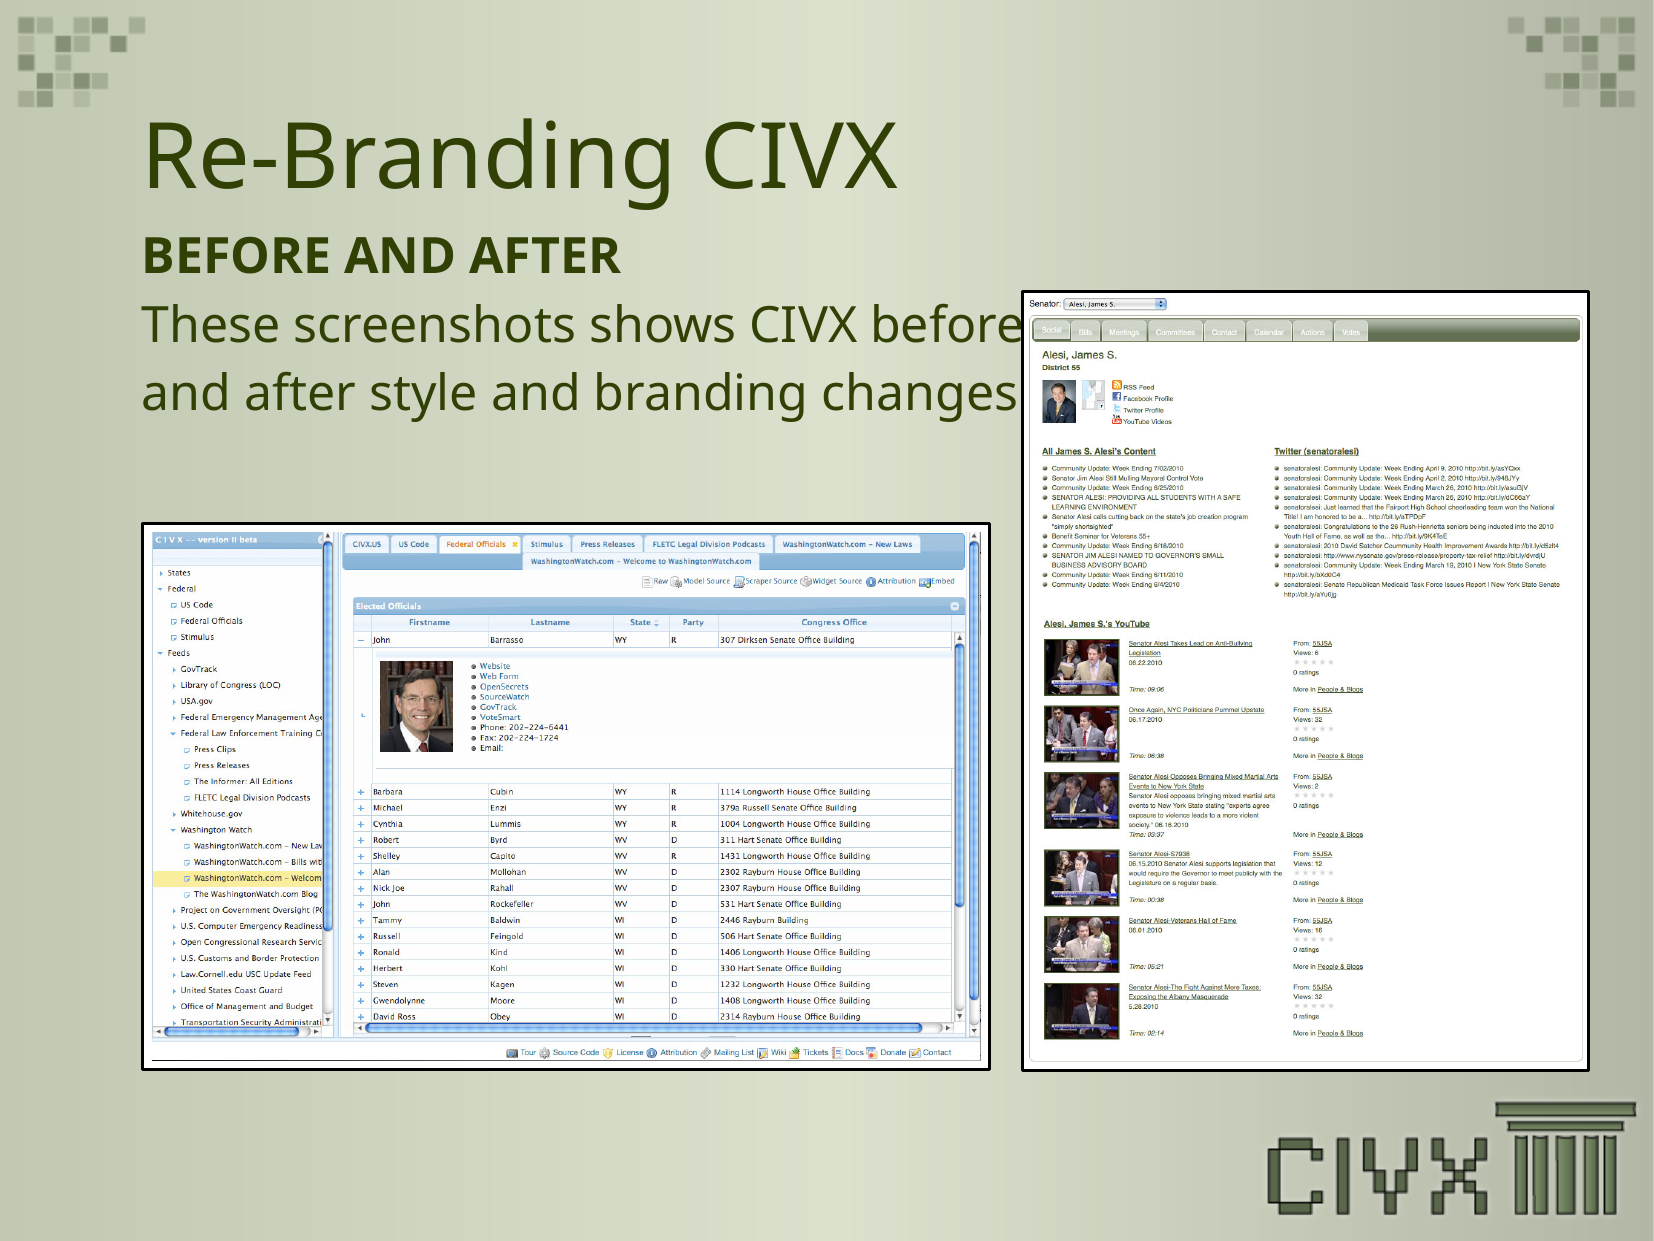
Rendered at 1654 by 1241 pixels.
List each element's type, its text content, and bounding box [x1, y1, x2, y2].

picture [0, 0, 1654, 1241]
subtitle BEFORE AND AFTER These screenshots shows CIVX before and after style and branding changes. [141, 262, 1630, 1066]
title Re-Branding CIVX [141, 56, 1630, 250]
